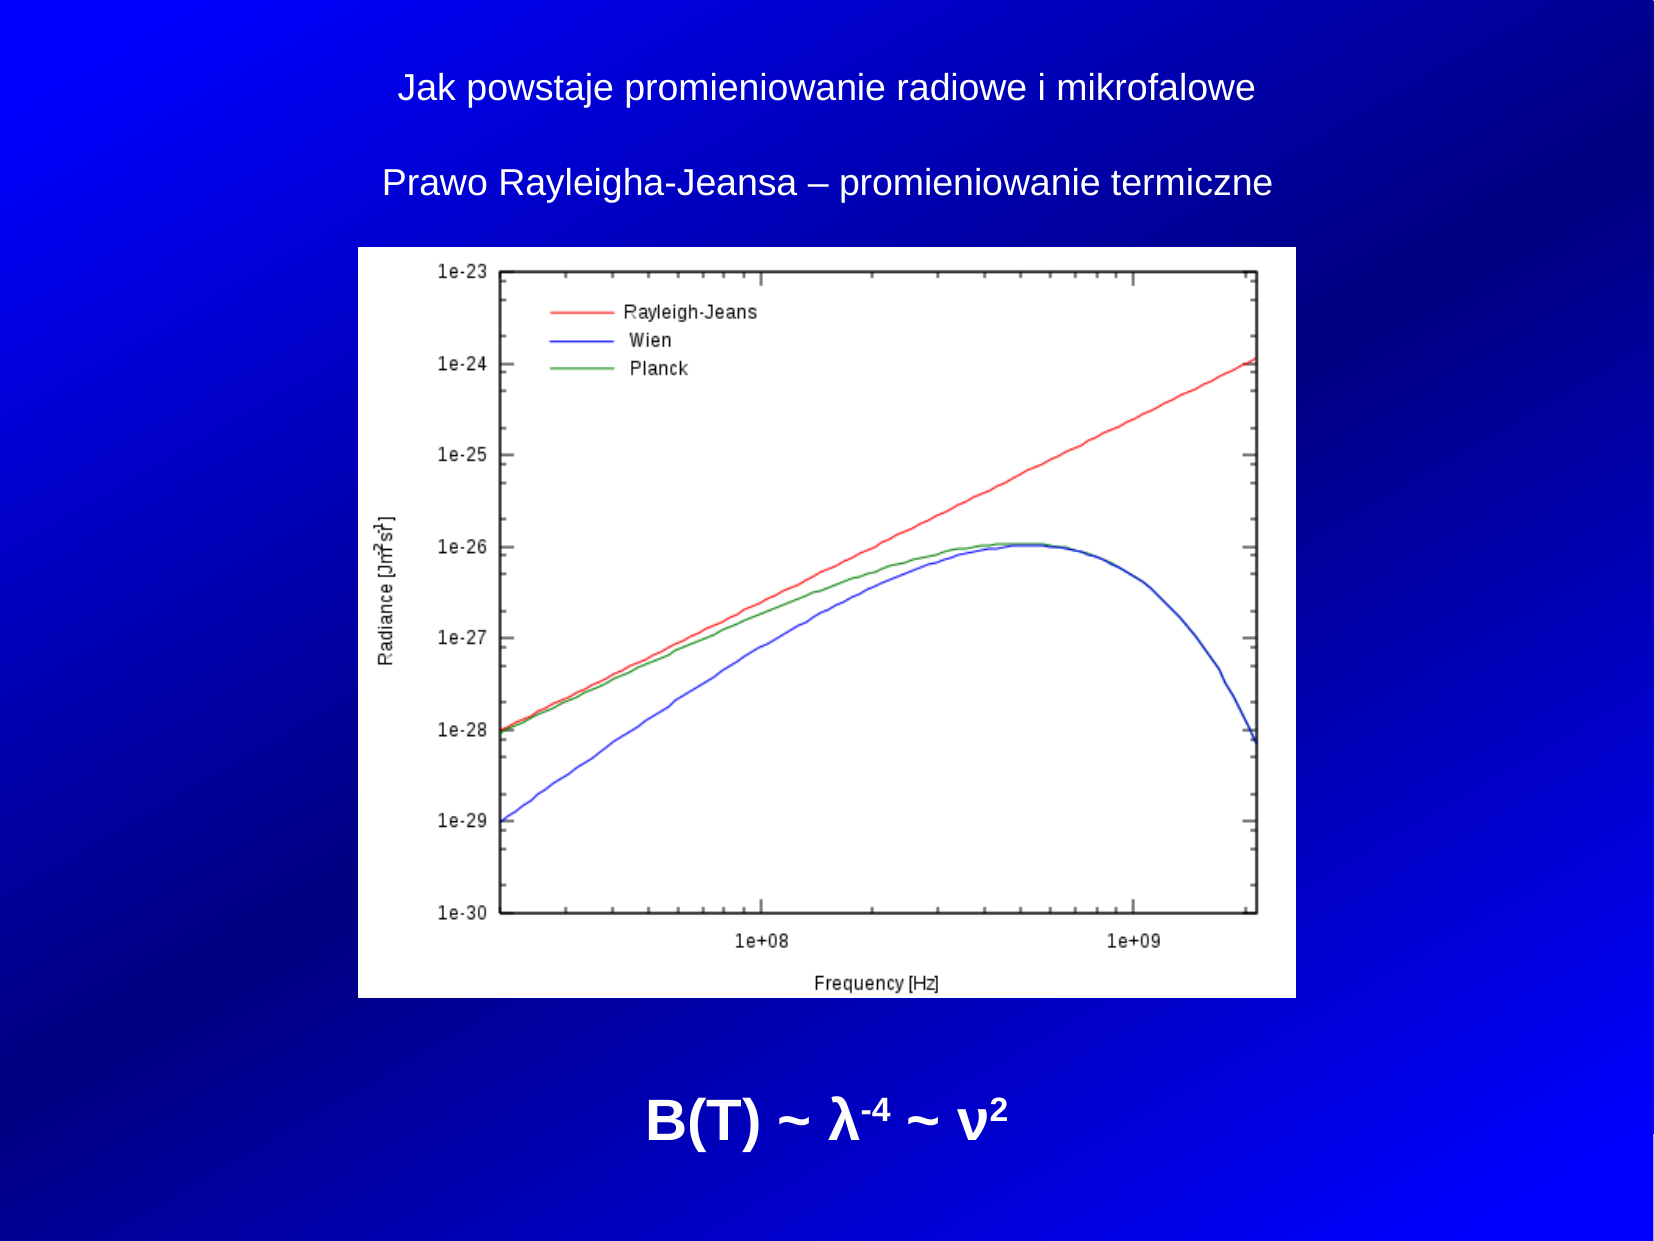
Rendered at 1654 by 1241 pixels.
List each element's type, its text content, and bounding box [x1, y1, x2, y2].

text_box B(T) ~ λ-4 ~ ν2 [630, 1080, 1024, 1164]
text_box Jak powstaje promieniowanie radiowe i mikrofalowe [382, 59, 1271, 116]
picture [358, 247, 1296, 998]
text_box Prawo Rayleigha-Jeansa – promieniowanie termiczne [367, 153, 1289, 211]
